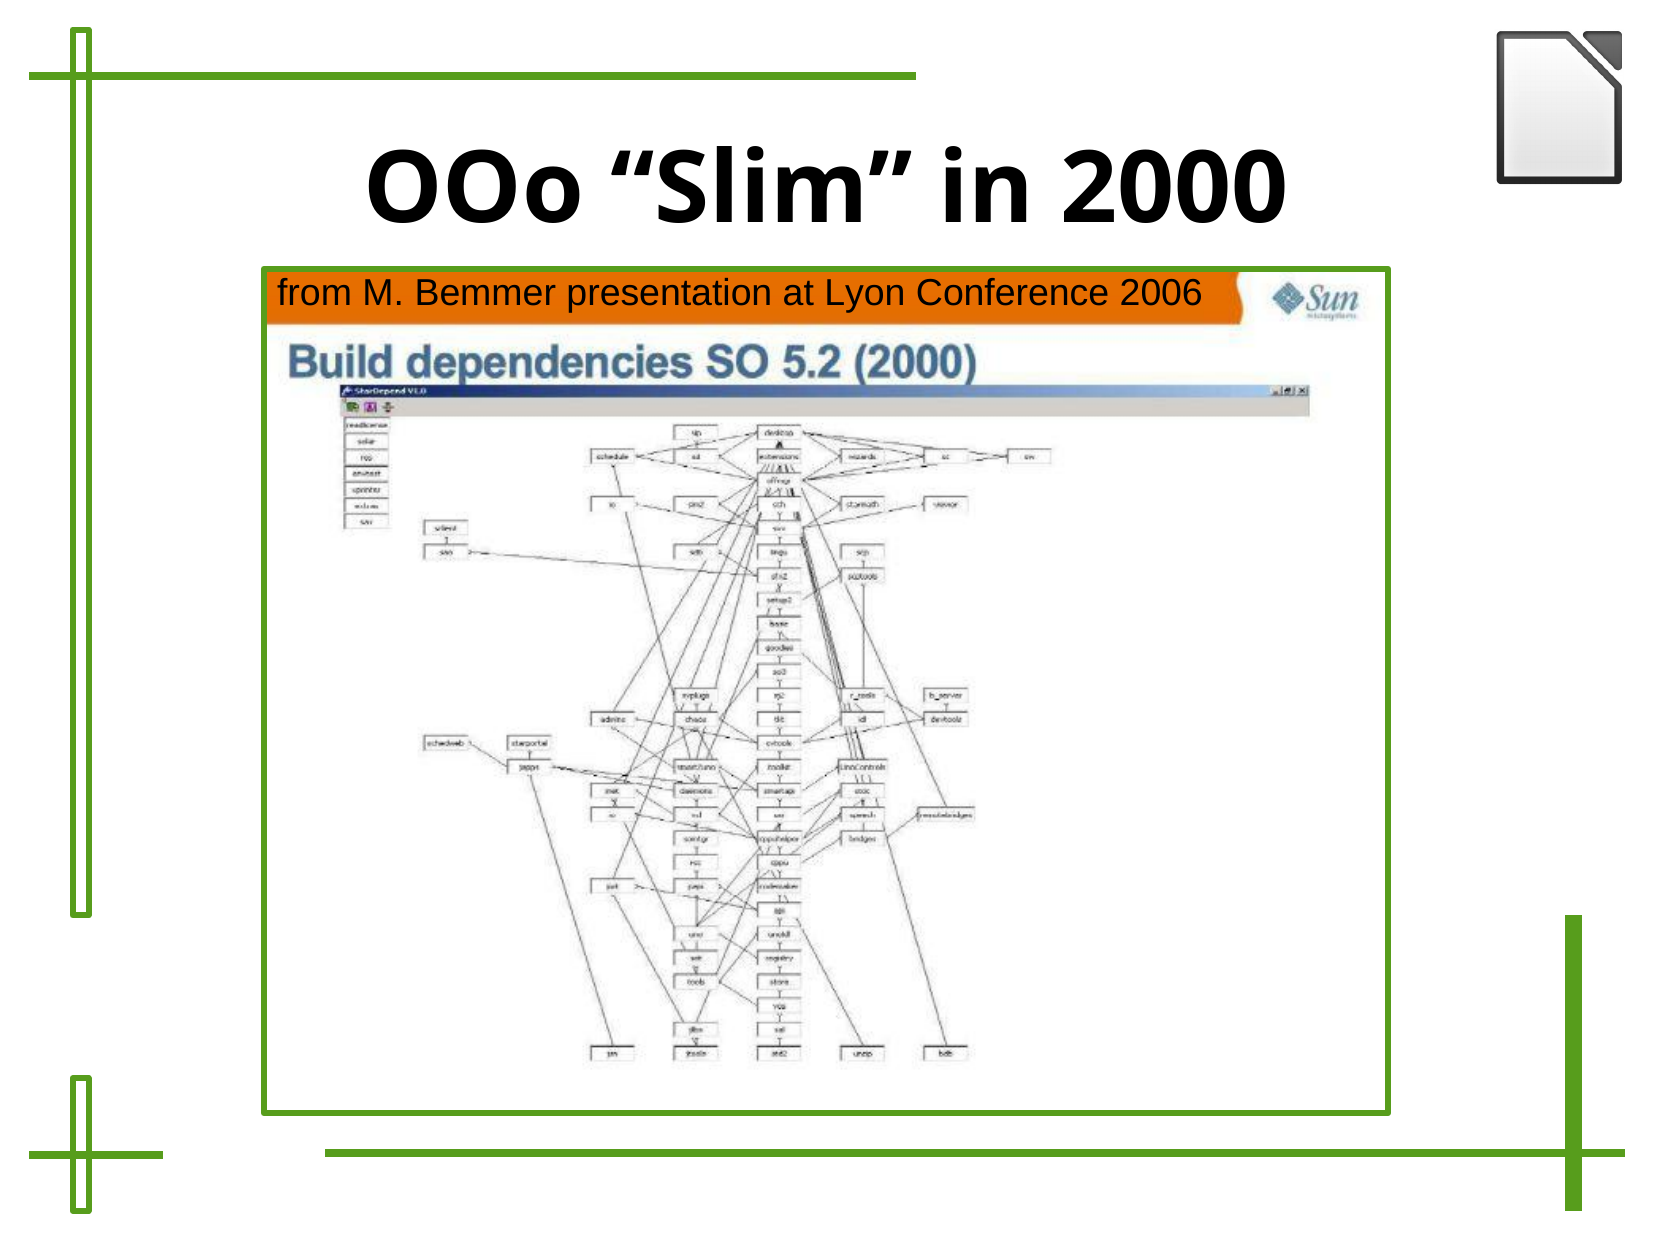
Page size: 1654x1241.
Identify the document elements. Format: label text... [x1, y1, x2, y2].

picture [266, 271, 1386, 1111]
text_box from M. Bemmer presentation at Lyon Conference 2006 [262, 264, 1217, 325]
title OOo “Slim” in 2000 [118, 118, 1536, 260]
picture [1494, 29, 1624, 186]
